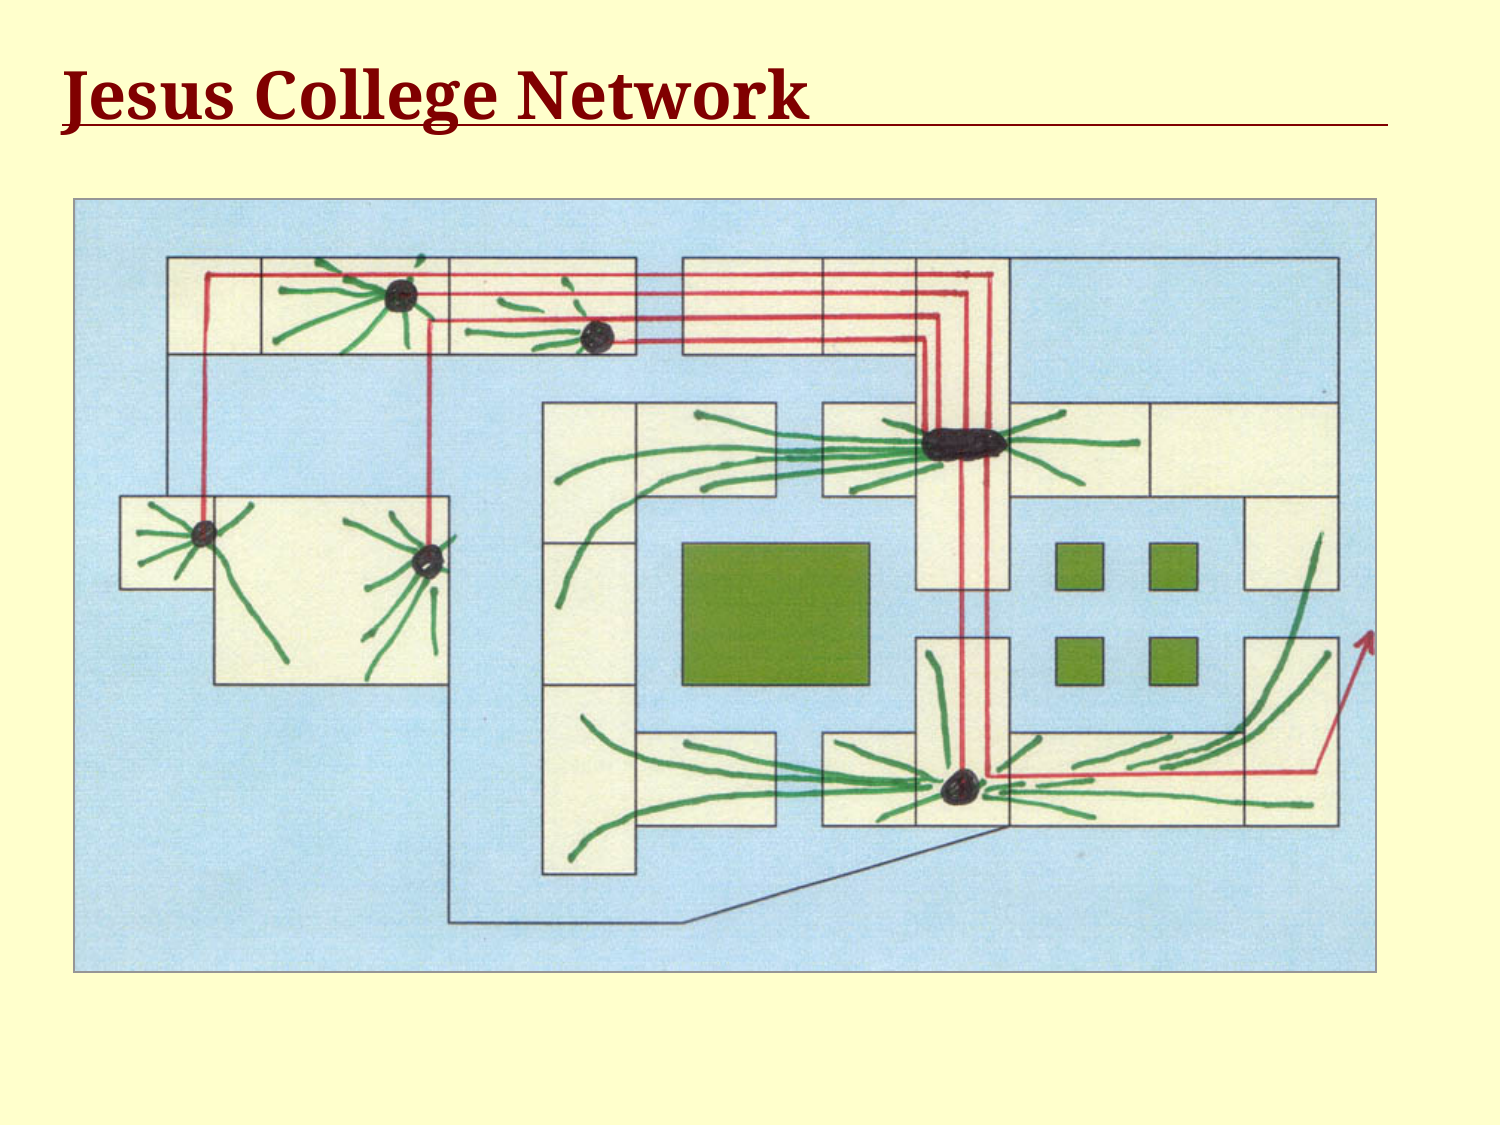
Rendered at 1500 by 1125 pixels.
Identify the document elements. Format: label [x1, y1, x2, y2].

picture [75, 200, 1375, 971]
